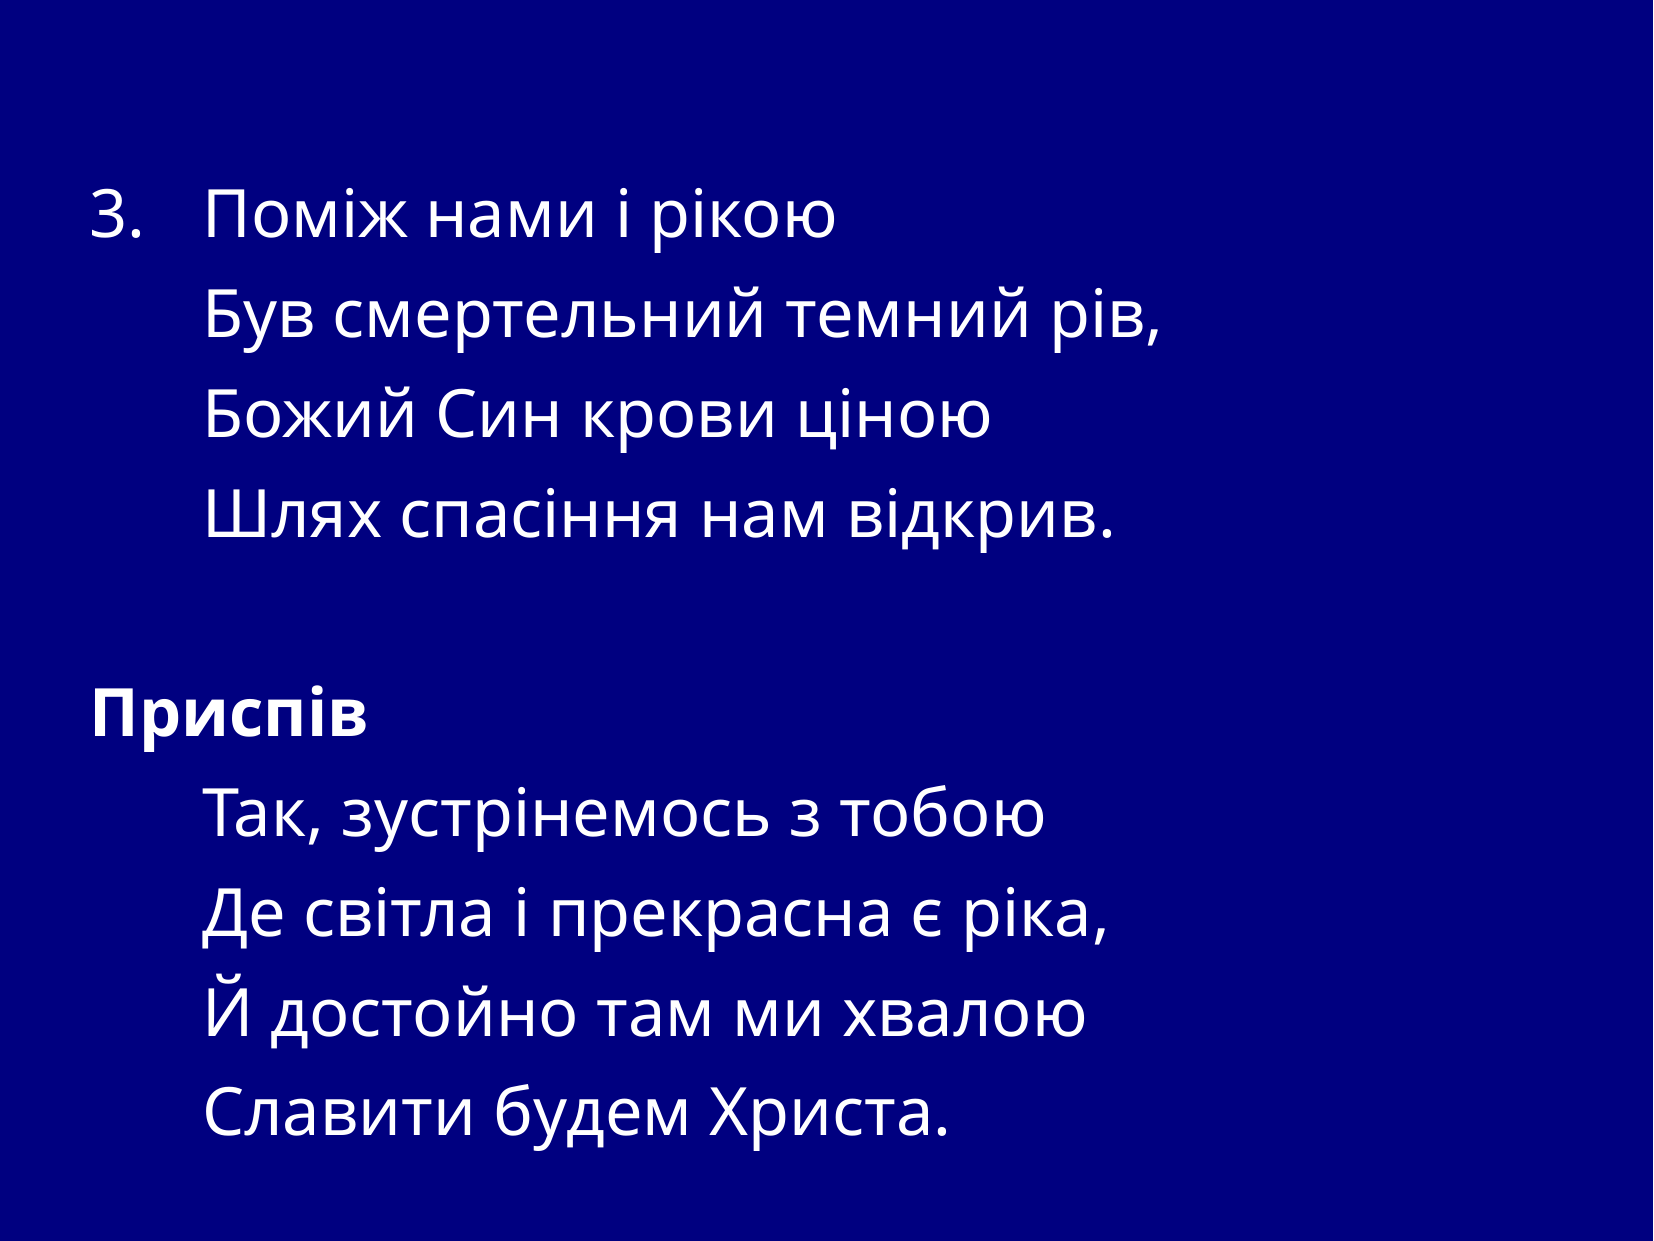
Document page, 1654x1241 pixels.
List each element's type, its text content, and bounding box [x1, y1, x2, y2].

text_box 3. Поміж нами і рікою Був смертельний темний рів, Божий Син крови ціною Шлях спасіння нам відкрив. Приспів Так, зустрінемось з тобою Де світла і прекрасна є ріка, Й достойно там ми хвалою Славити будем Христа. [75, 150, 1576, 1163]
